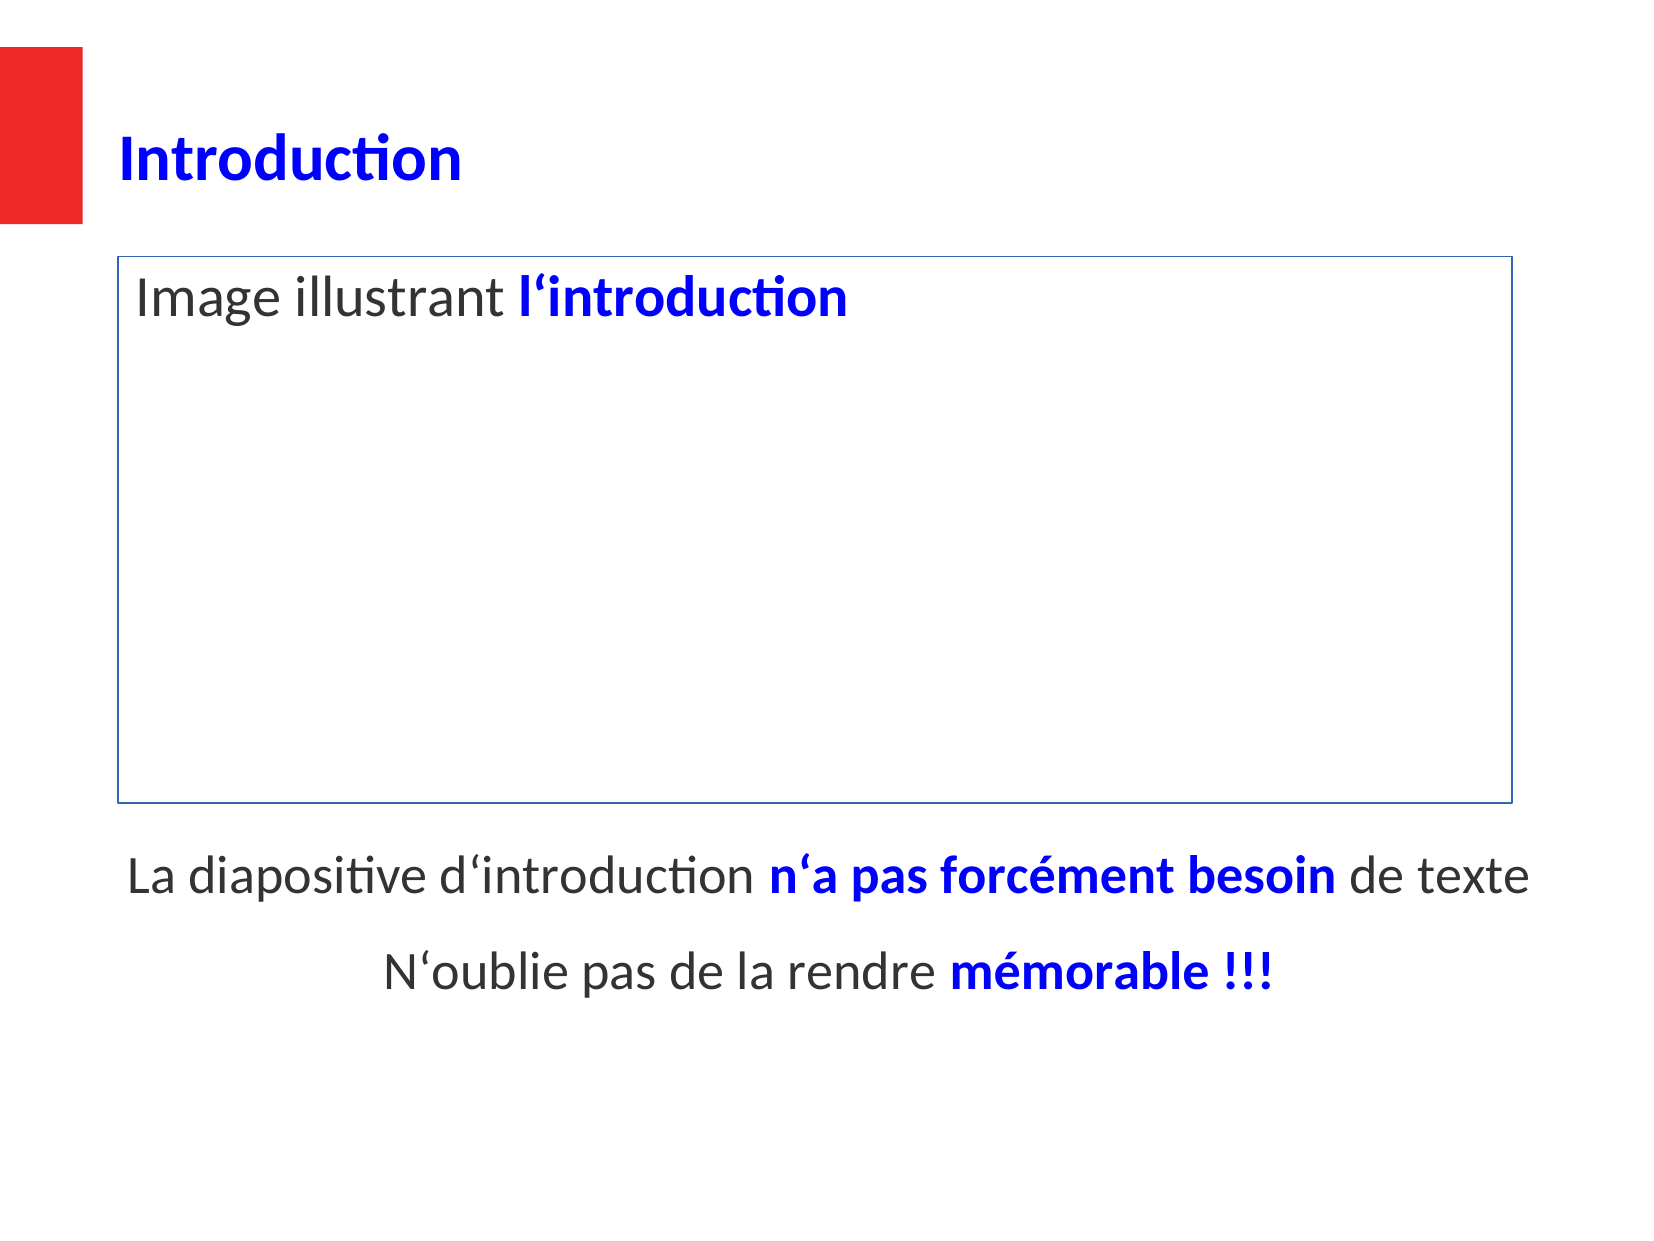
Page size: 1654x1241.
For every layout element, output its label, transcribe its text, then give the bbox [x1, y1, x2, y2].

title Introduction [118, 49, 1571, 257]
text_box Image illustrant l‘introduction [118, 256, 1512, 804]
text_box La diapositive d‘introduction n‘a pas forcément besoin de texte N‘oublie pas de la rendre mémorable !!! [47, 838, 1595, 1052]
